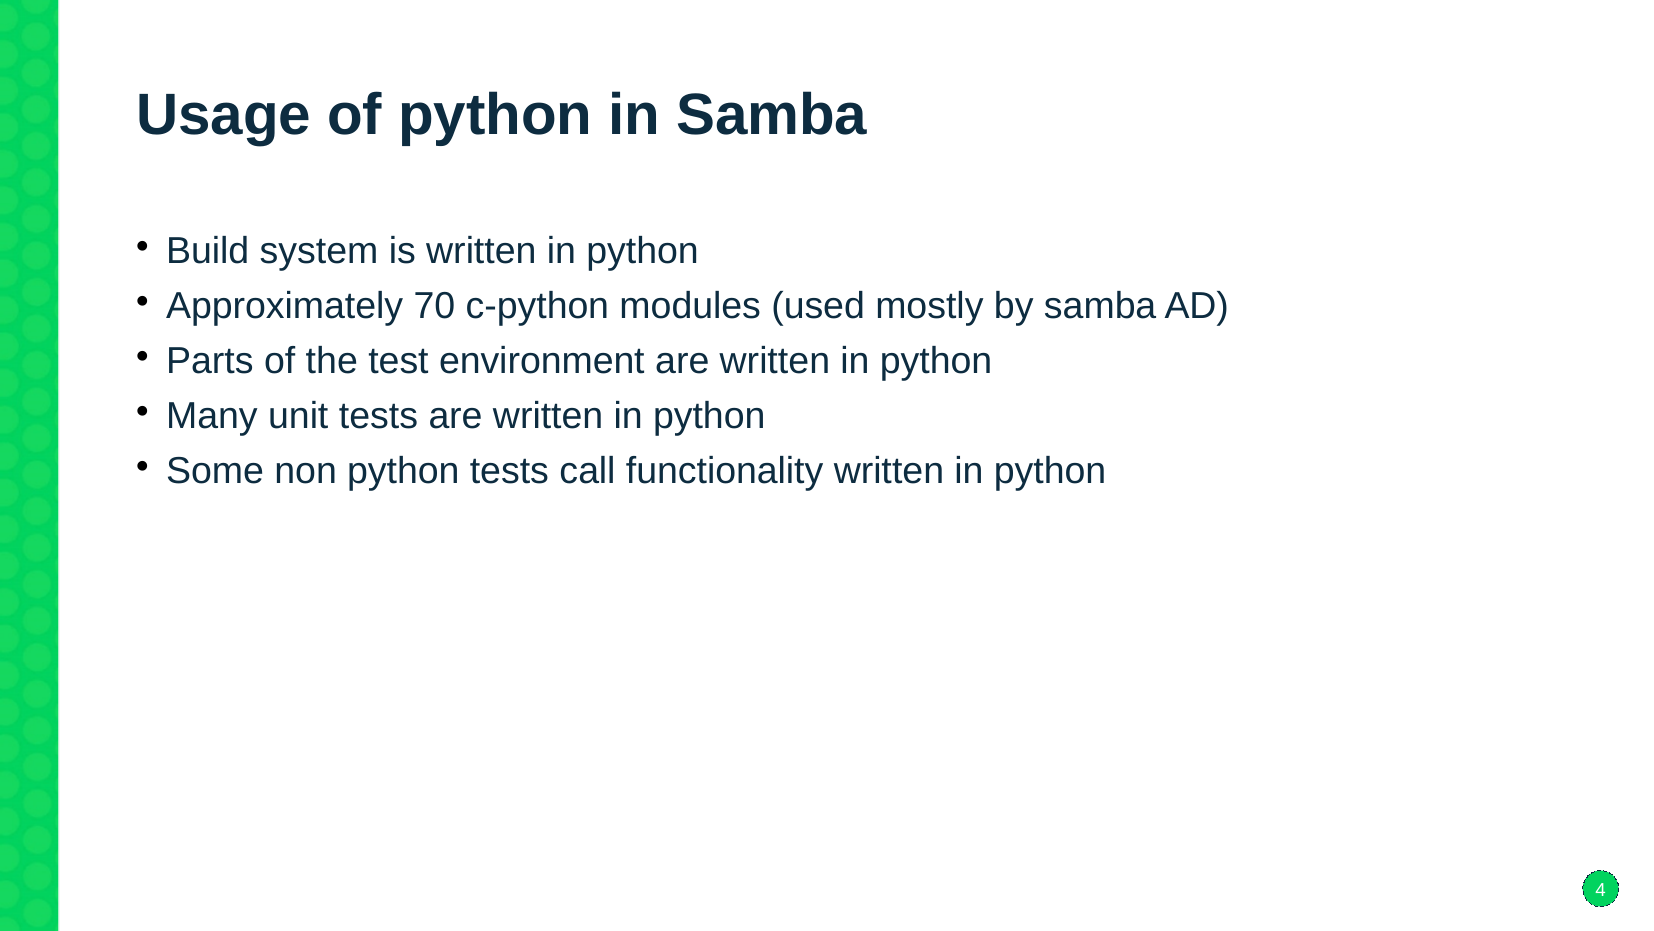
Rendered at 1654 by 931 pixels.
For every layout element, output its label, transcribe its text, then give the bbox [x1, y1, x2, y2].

picture [0, 0, 76, 931]
title Usage of python in Samba [121, 37, 1531, 193]
list Build system is written in python Approximately 70 c-python modules (used mostly by samba AD) Parts of the test environment are written in python Many unit tests are written in python Some non python tests call functionality written in python [121, 217, 1531, 825]
